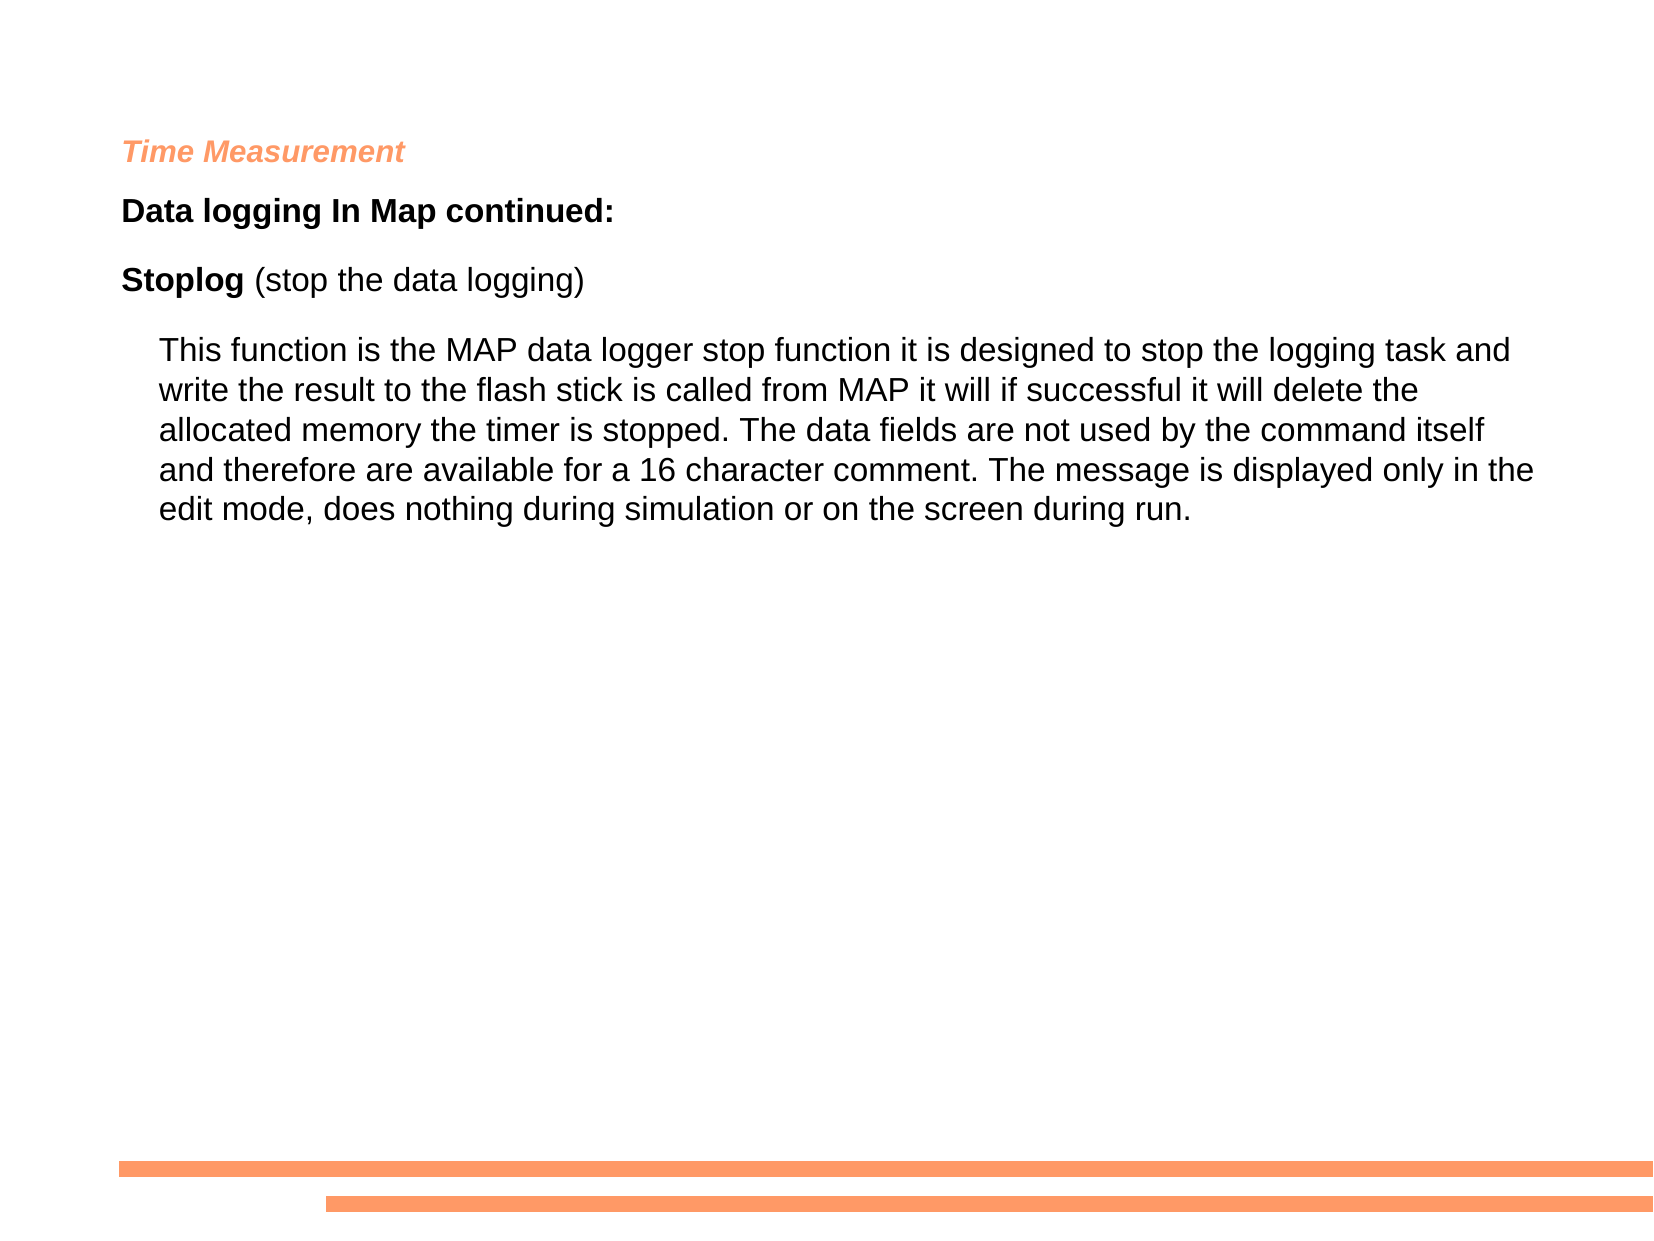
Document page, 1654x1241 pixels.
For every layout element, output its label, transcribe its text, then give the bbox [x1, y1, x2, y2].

list Data logging In Map continued: Stoplog (stop the data logging) This function is the MAP data logger stop function it is designed to stop the logging task and write the result to the flash stick is called from MAP it will if successful it will delete the allocated memory the timer is stopped. The data fields are not used by the command itself and therefore are available for a 16 character comment. The message is displayed only in the edit mode, does nothing during simulation or on the screen during run. [121, 188, 1551, 1134]
title Time Measurement [121, 130, 1534, 169]
